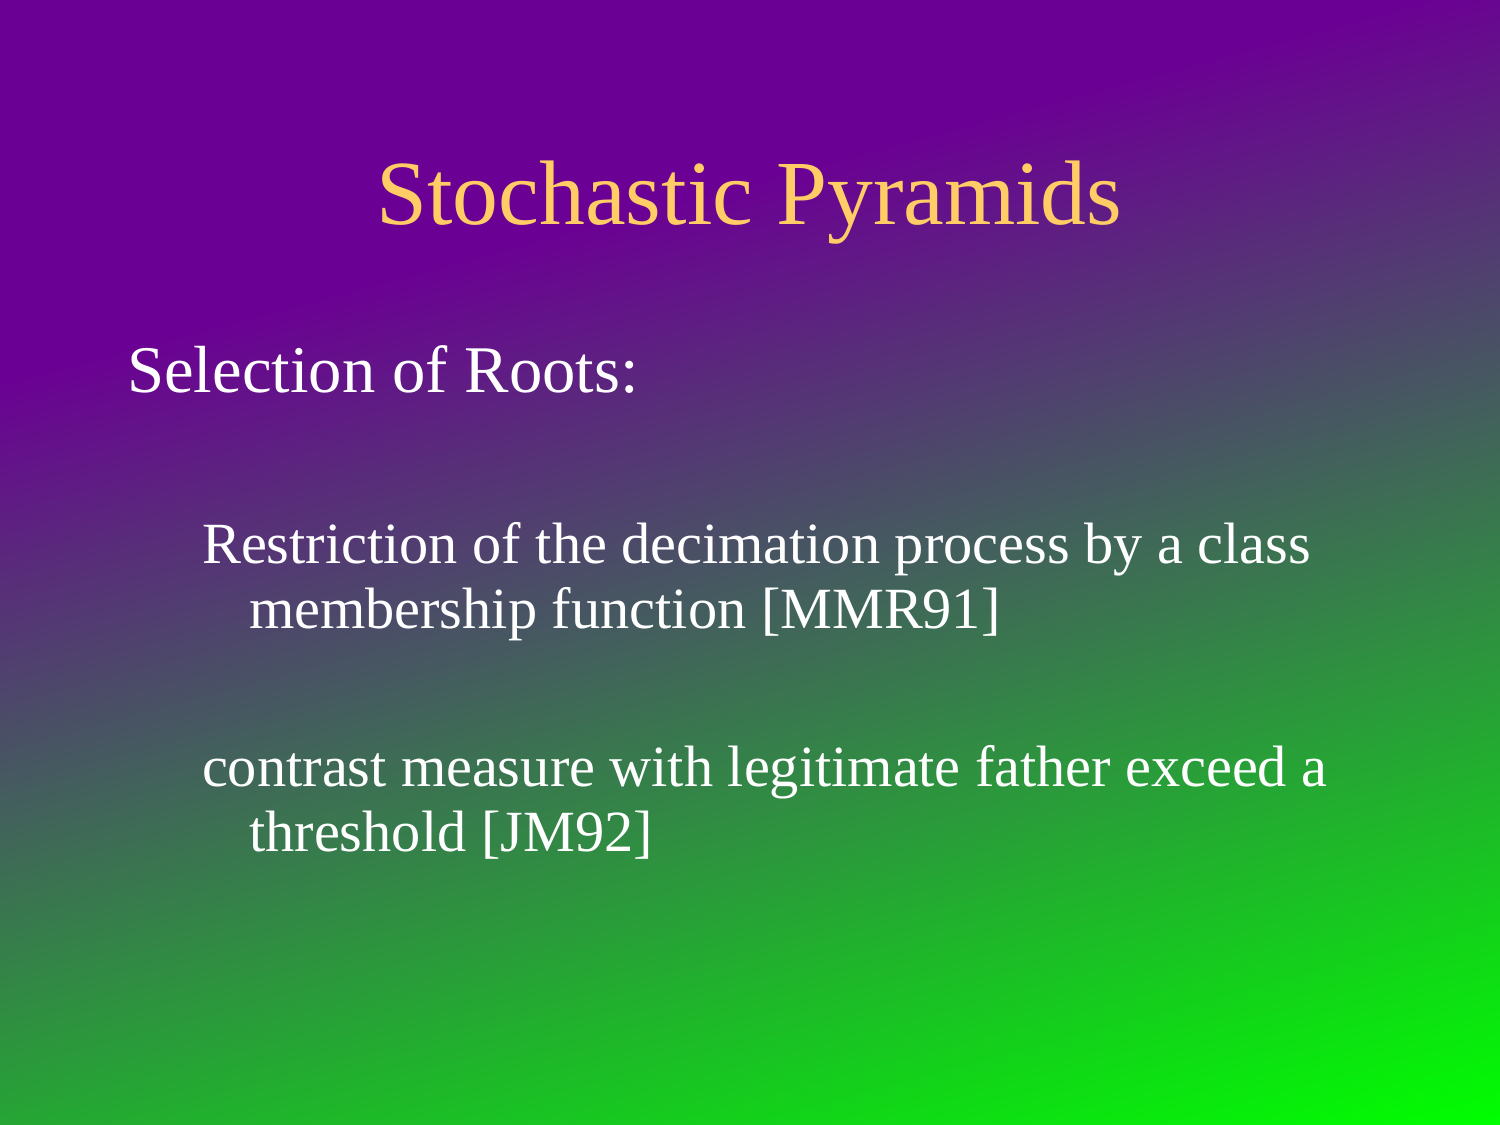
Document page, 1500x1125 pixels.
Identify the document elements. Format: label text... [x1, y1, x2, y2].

title Stochastic Pyramids [112, 99, 1388, 288]
list Selection of Roots: Restriction of the decimation process by a class membership function [MMR91] contrast measure with legitimate father exceed a threshold [JM92] [112, 324, 1388, 1001]
